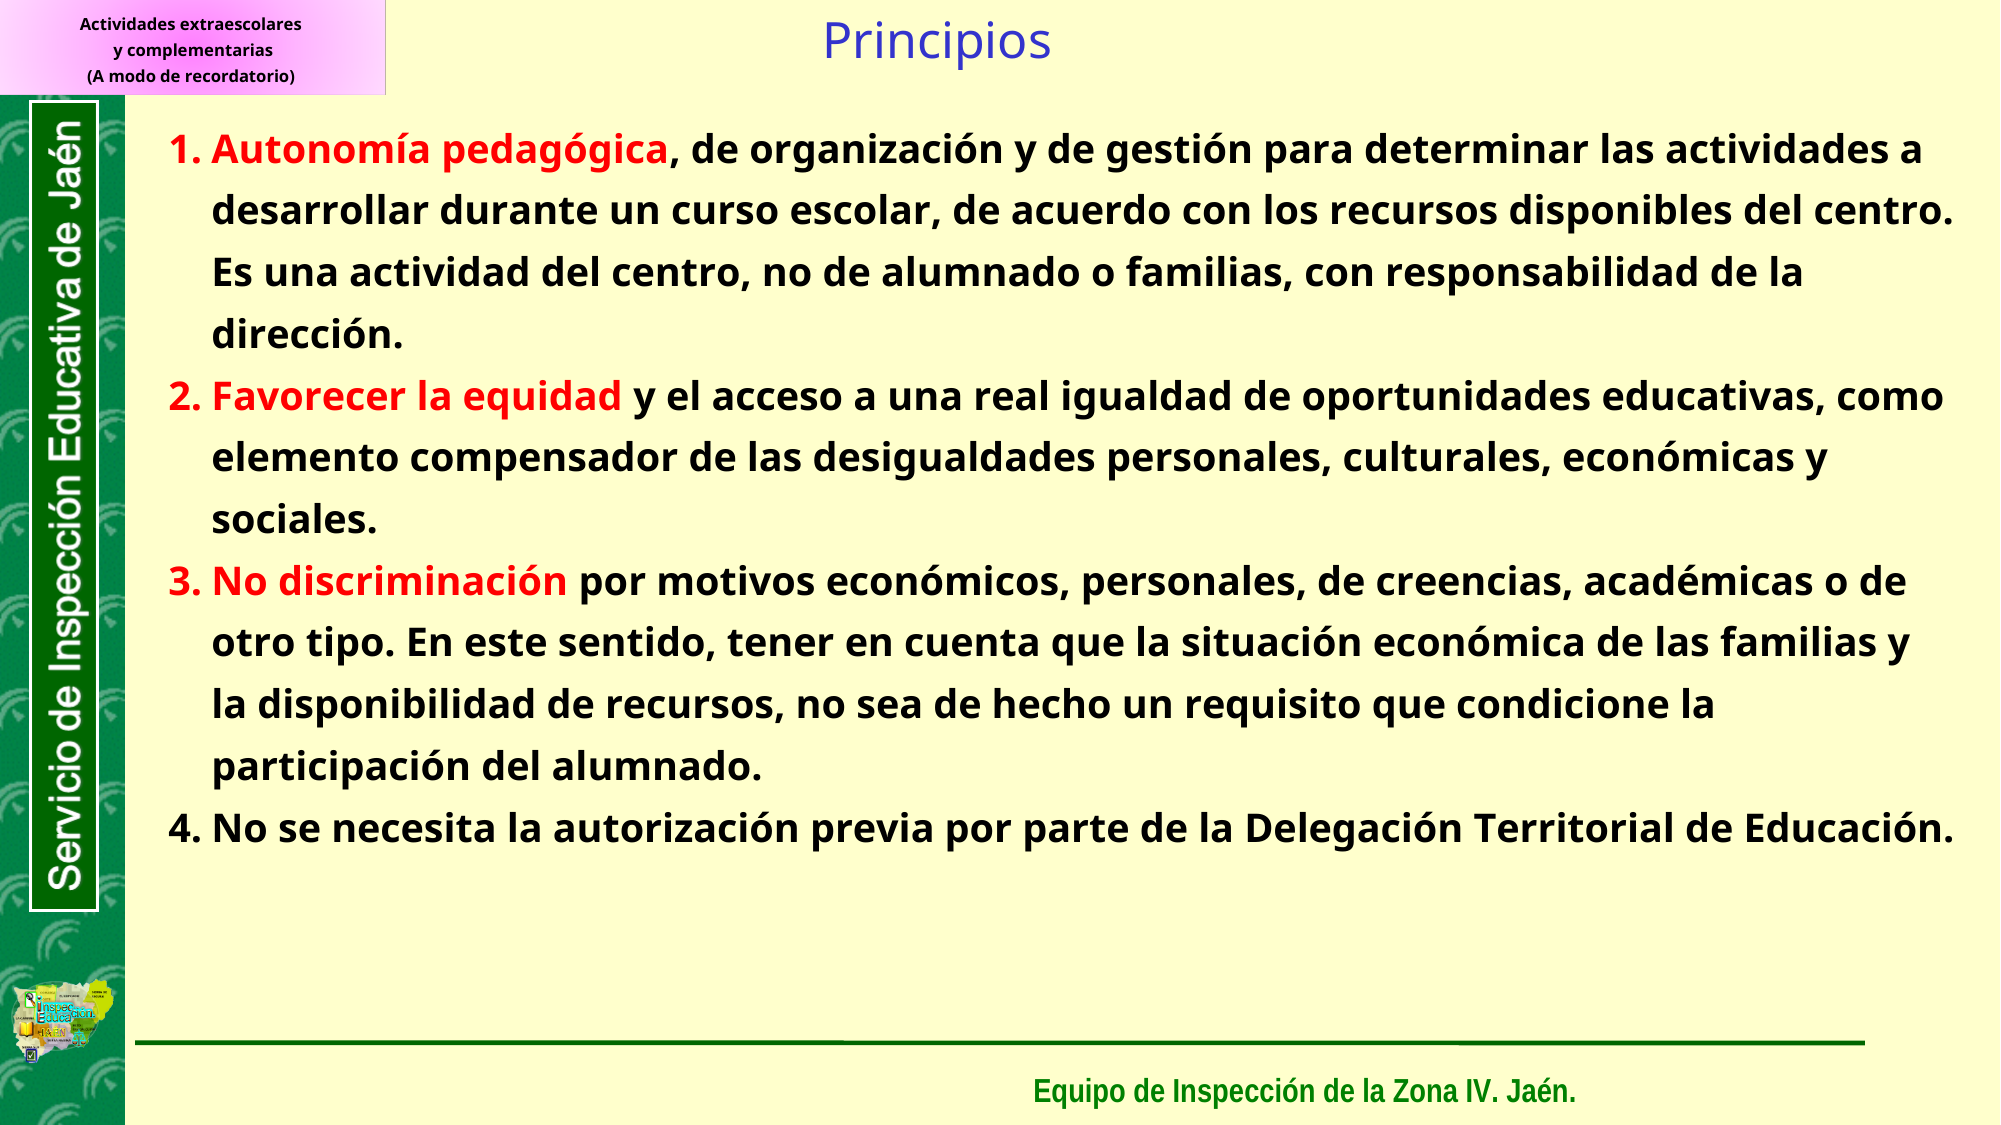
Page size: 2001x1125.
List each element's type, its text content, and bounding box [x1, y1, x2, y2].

text_box Actividades extraescolares y complementarias (A modo de recordatorio) [0, 0, 386, 94]
picture [0, 0, 387, 1125]
text_box Autonomía pedagógica, de organización y de gestión para determinar las actividades a desarrollar durante un curso escolar, de acuerdo con los recursos disponibles del centro. Es una actividad del centro, no de alumnado o familias, con responsabilidad de la dirección. Favorecer la equidad y el acceso a una real igualdad de oportunidades educativas, como elemento compensador de las desigualdades personales, culturales, económicas y sociales. No discriminación por motivos económicos, personales, de creencias, académicas o de otro tipo. En este sentido, tener en cuenta que la situación económica de las familias y la disponibilidad de recursos, no sea de hecho un requisito que condicione la participación del alumnado. No se necesita la autorización previa por parte de la Delegación Territorial de Educación. [153, 101, 1973, 858]
text_box Principios [621, 0, 1252, 76]
text_box Equipo de Inspección de la Zona IV. Jaén. [1018, 1061, 1593, 1117]
